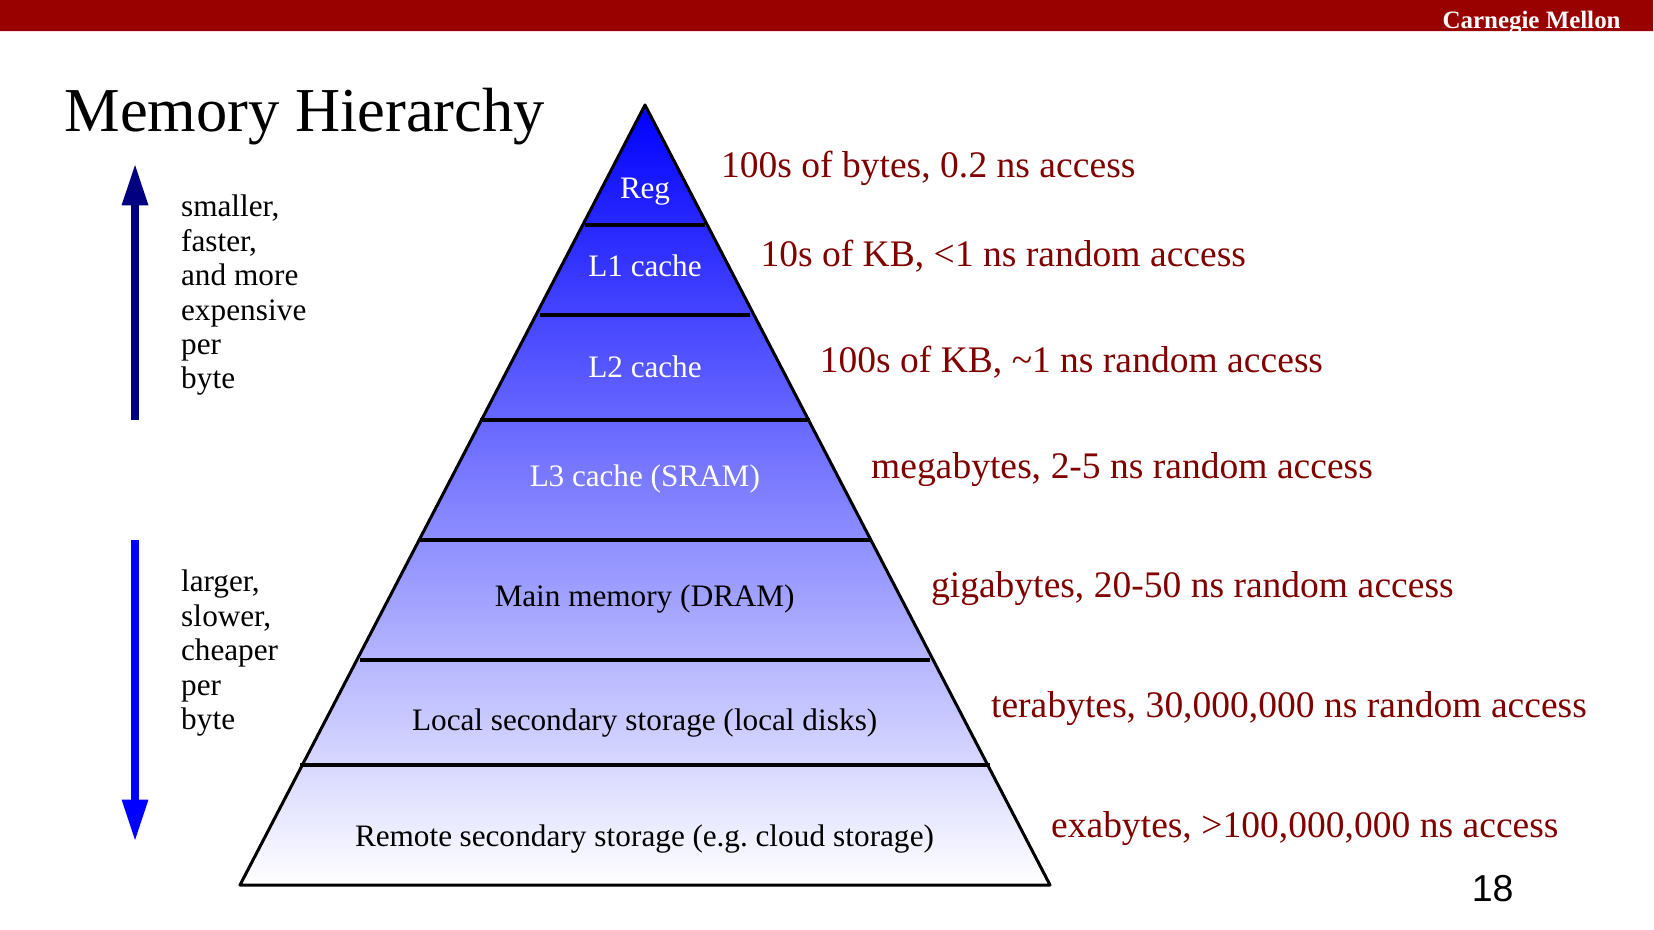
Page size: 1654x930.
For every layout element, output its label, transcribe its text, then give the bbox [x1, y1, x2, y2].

text_box [466, 422, 824, 449]
text_box smaller, faster, and more expensive per byte [165, 180, 346, 405]
text_box 10s of KB, <1 ns random access [744, 224, 1345, 284]
text_box [482, 278, 808, 418]
title Memory Hierarchy [64, 58, 1576, 163]
text_box Main memory (DRAM) [405, 570, 886, 623]
text_box L1 cache [555, 240, 736, 293]
text_box exabytes, >100,000,000 ns access [1035, 795, 1636, 855]
text_box Local secondary storage (local disks) [360, 693, 931, 747]
text_box 100s of KB, ~1 ns random access [803, 330, 1404, 390]
text_box larger, slower, cheaper per byte [165, 555, 301, 746]
text_box Remote secondary storage (e.g. cloud storage) [285, 810, 1006, 871]
text_box [574, 191, 716, 240]
text_box [240, 767, 1051, 886]
text_box Reg [600, 162, 691, 215]
text_box gigabytes, 20-50 ns random access [915, 555, 1516, 615]
text_box 100s of bytes, 0.2 ns access [705, 134, 1306, 195]
text_box [615, 104, 675, 162]
text_box L3 cache (SRAM) [465, 449, 826, 503]
text_box megabytes, 2-5 ns random access [855, 435, 1456, 495]
text_box terabytes, 30,000,000 ns random access [975, 675, 1621, 735]
text_box [303, 451, 987, 763]
text_box L2 cache [525, 340, 766, 393]
